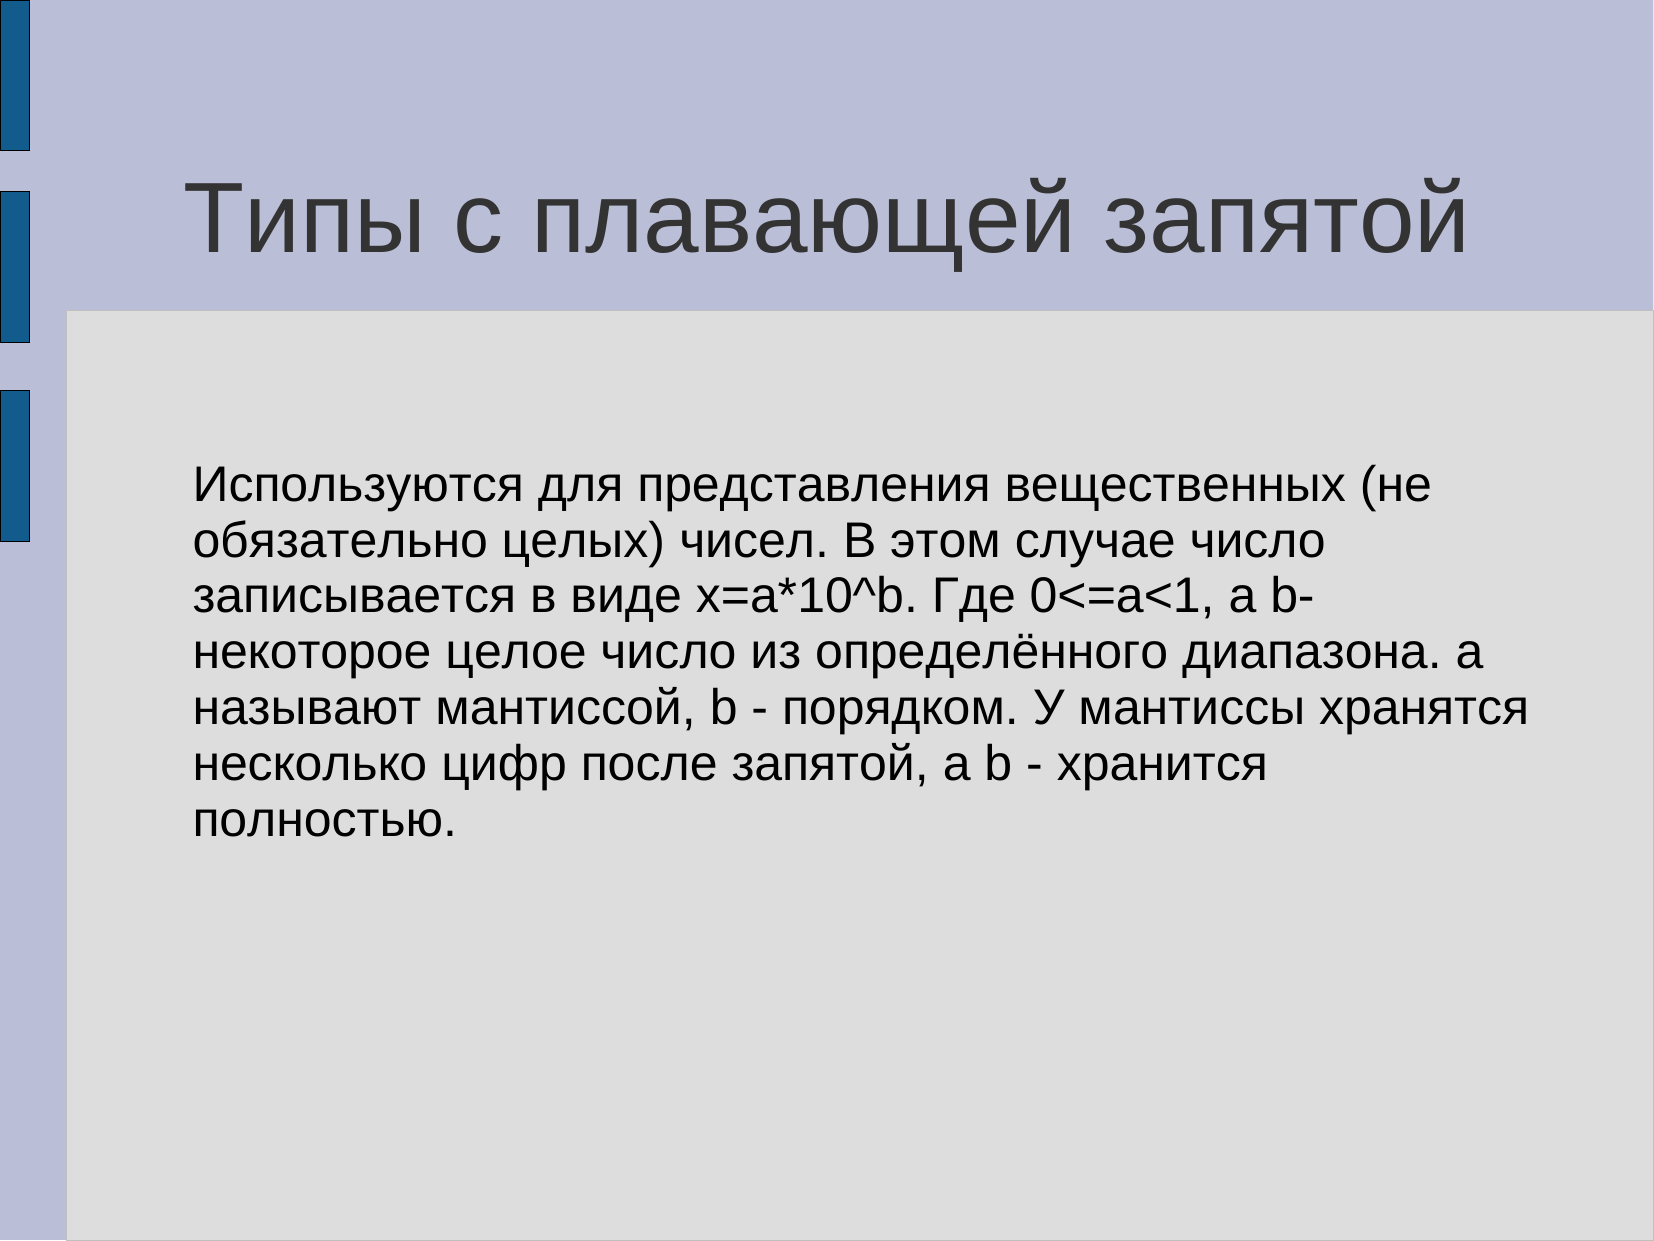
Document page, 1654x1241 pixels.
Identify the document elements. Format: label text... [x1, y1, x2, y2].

title Типы с плавающей запятой [121, 114, 1534, 322]
list Используются для представления вещественных (не обязательно целых) чисел. В этом случае число записывается в виде x=a*10^b. Где 0<=a<1, а b-некоторое целое число из определённого диапазона. a называют мантиссой, b - порядком. У мантиссы хранятся несколько цифр после запятой, а b - хранится полностью. [121, 344, 1534, 1127]
